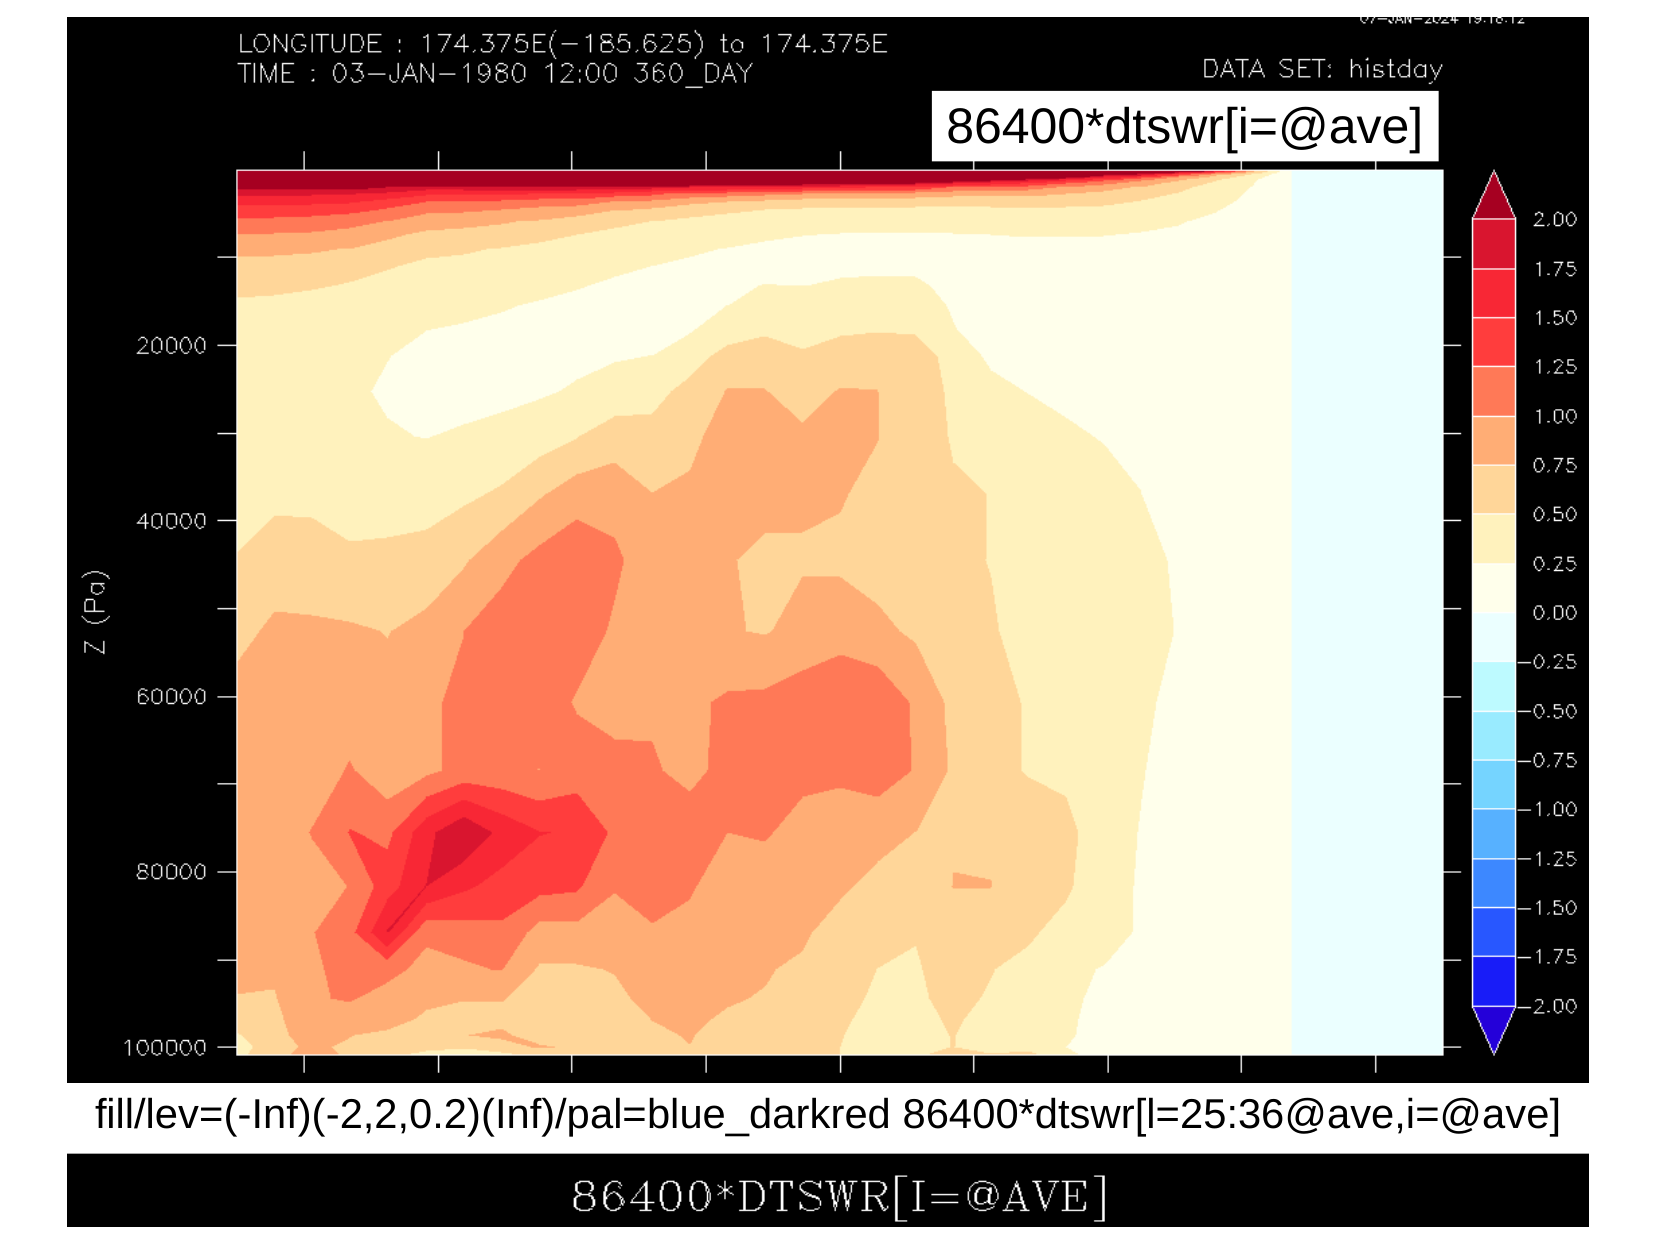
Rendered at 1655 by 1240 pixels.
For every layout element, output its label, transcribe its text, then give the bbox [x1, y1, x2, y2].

picture [67, 17, 1589, 1083]
text_box 86400*dtswr[i=@ave] [931, 90, 1439, 162]
text_box fill/lev=(-Inf)(-2,2,0.2)(Inf)/pal=blue_darkred 86400*dtswr[l=25:36@ave,i=@ave] [0, 1083, 1655, 1154]
picture [67, 1154, 1589, 1227]
